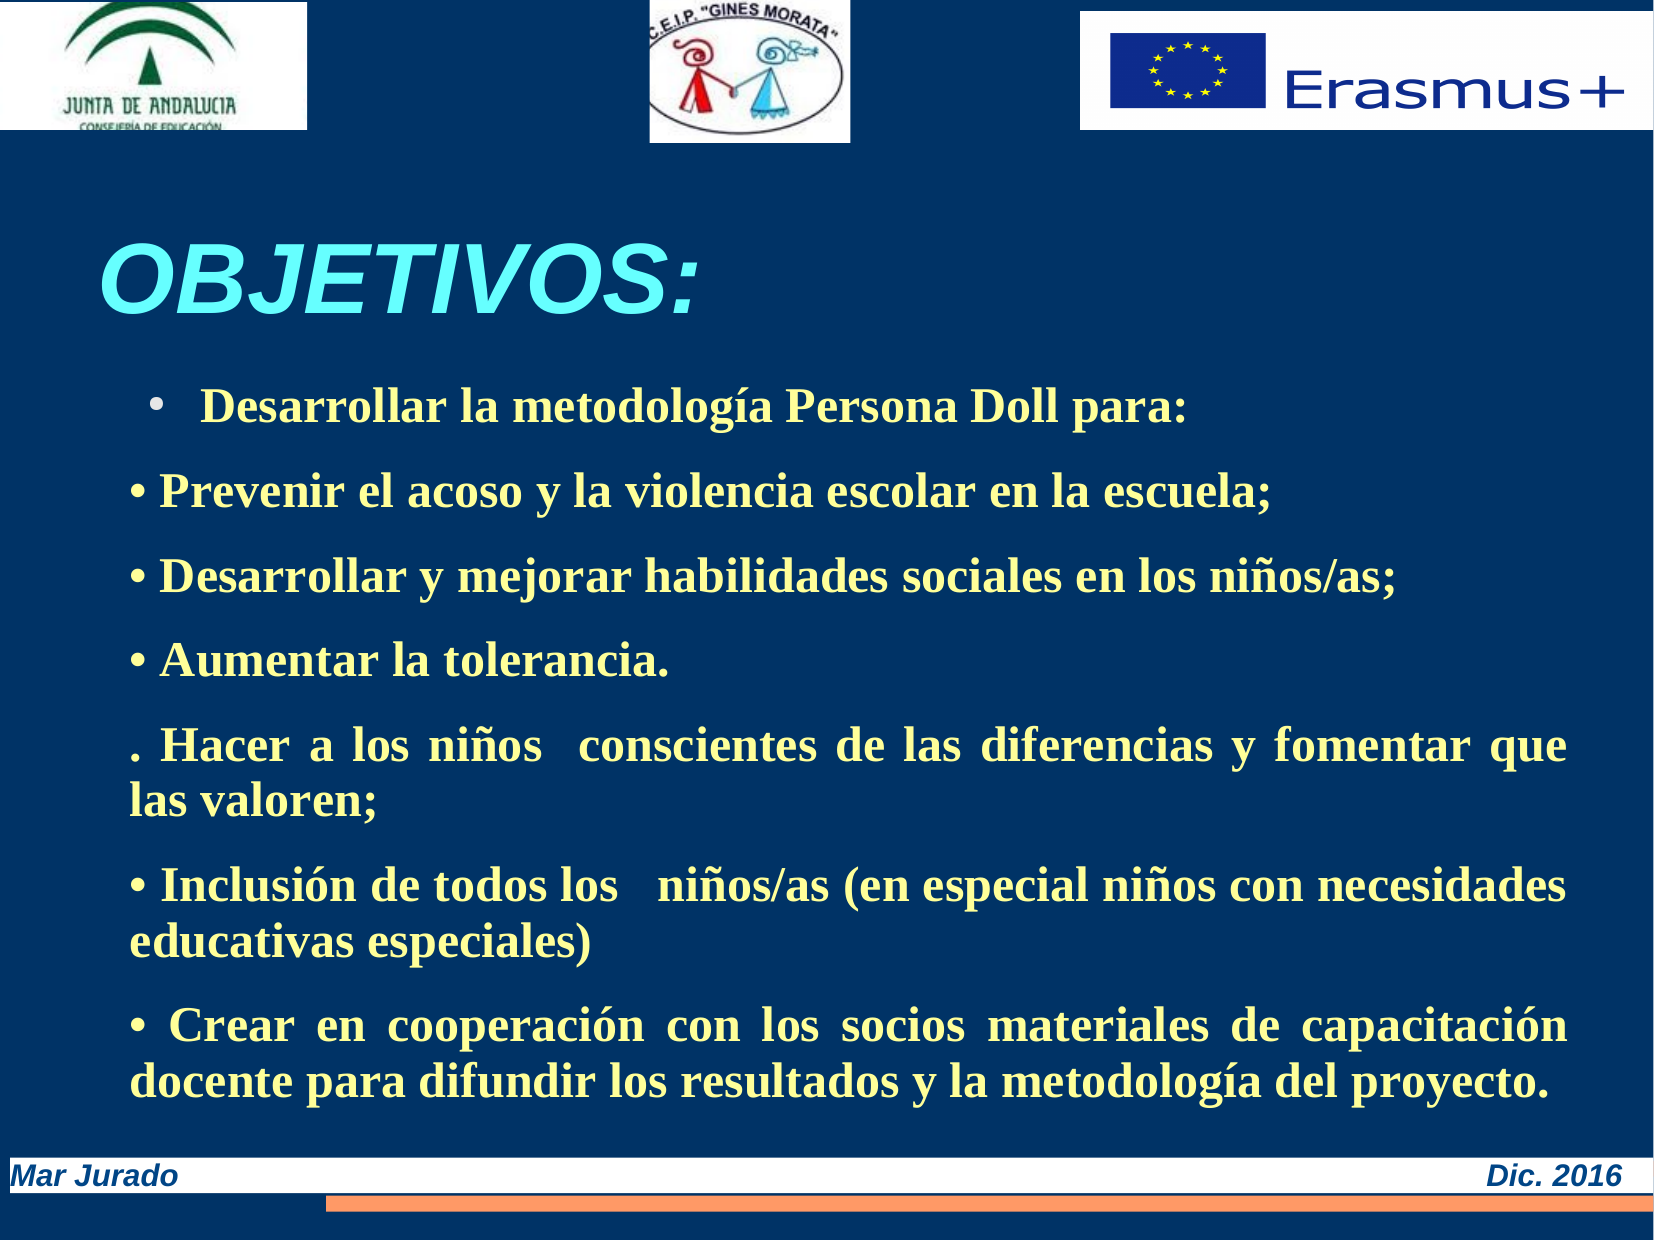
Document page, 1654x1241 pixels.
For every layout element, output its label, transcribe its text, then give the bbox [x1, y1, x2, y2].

list [649, 0, 851, 143]
picture [1080, 11, 1654, 130]
title OBJETIVOS: [97, 129, 1619, 521]
list [0, 2, 308, 130]
title Mar Jurado Dic. 2016 [10, 1157, 1654, 1194]
list Desarrollar la metodología Persona Doll para: • Prevenir el acoso y la violencia escolar en la escuela; • Desarrollar y mejorar habilidades sociales en los niños/as; • Aumentar la tolerancia. . Hacer a los niños conscientes de las diferencias y fomentar que las valoren; • Inclusión de todos los niños/as (en especial niños con necesidades educativas especiales) • Crear en cooperación con los socios materiales de capacitación docente para difundir los resultados y la metodología del proyecto. [129, 377, 1569, 1157]
